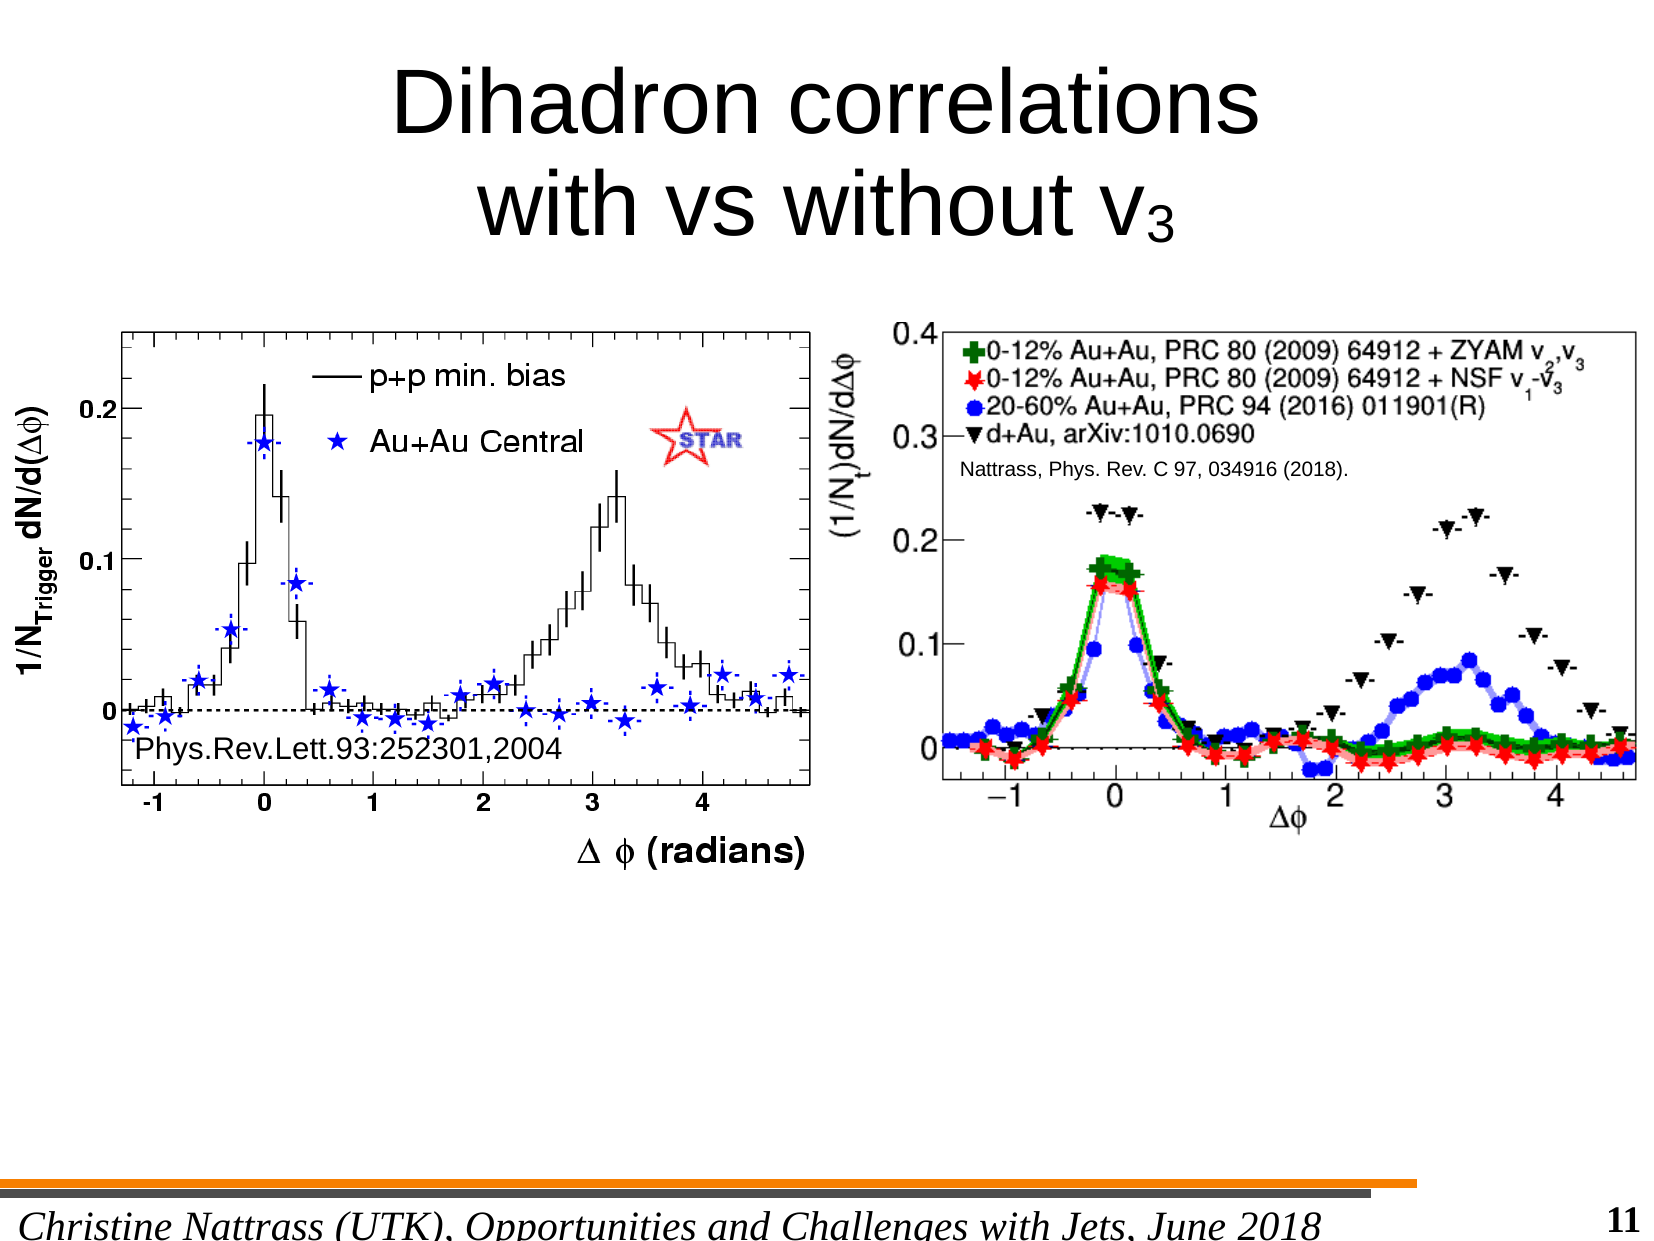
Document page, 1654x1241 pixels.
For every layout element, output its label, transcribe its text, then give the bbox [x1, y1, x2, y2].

text_box Nattrass, Phys. Rev. C 97, 034916 (2018). [945, 450, 1381, 485]
picture [0, 316, 1645, 871]
text_box Phys.Rev.Lett.93:252301,2004 [119, 723, 658, 822]
title Dihadron correlations with vs without v3 [82, 49, 1571, 257]
